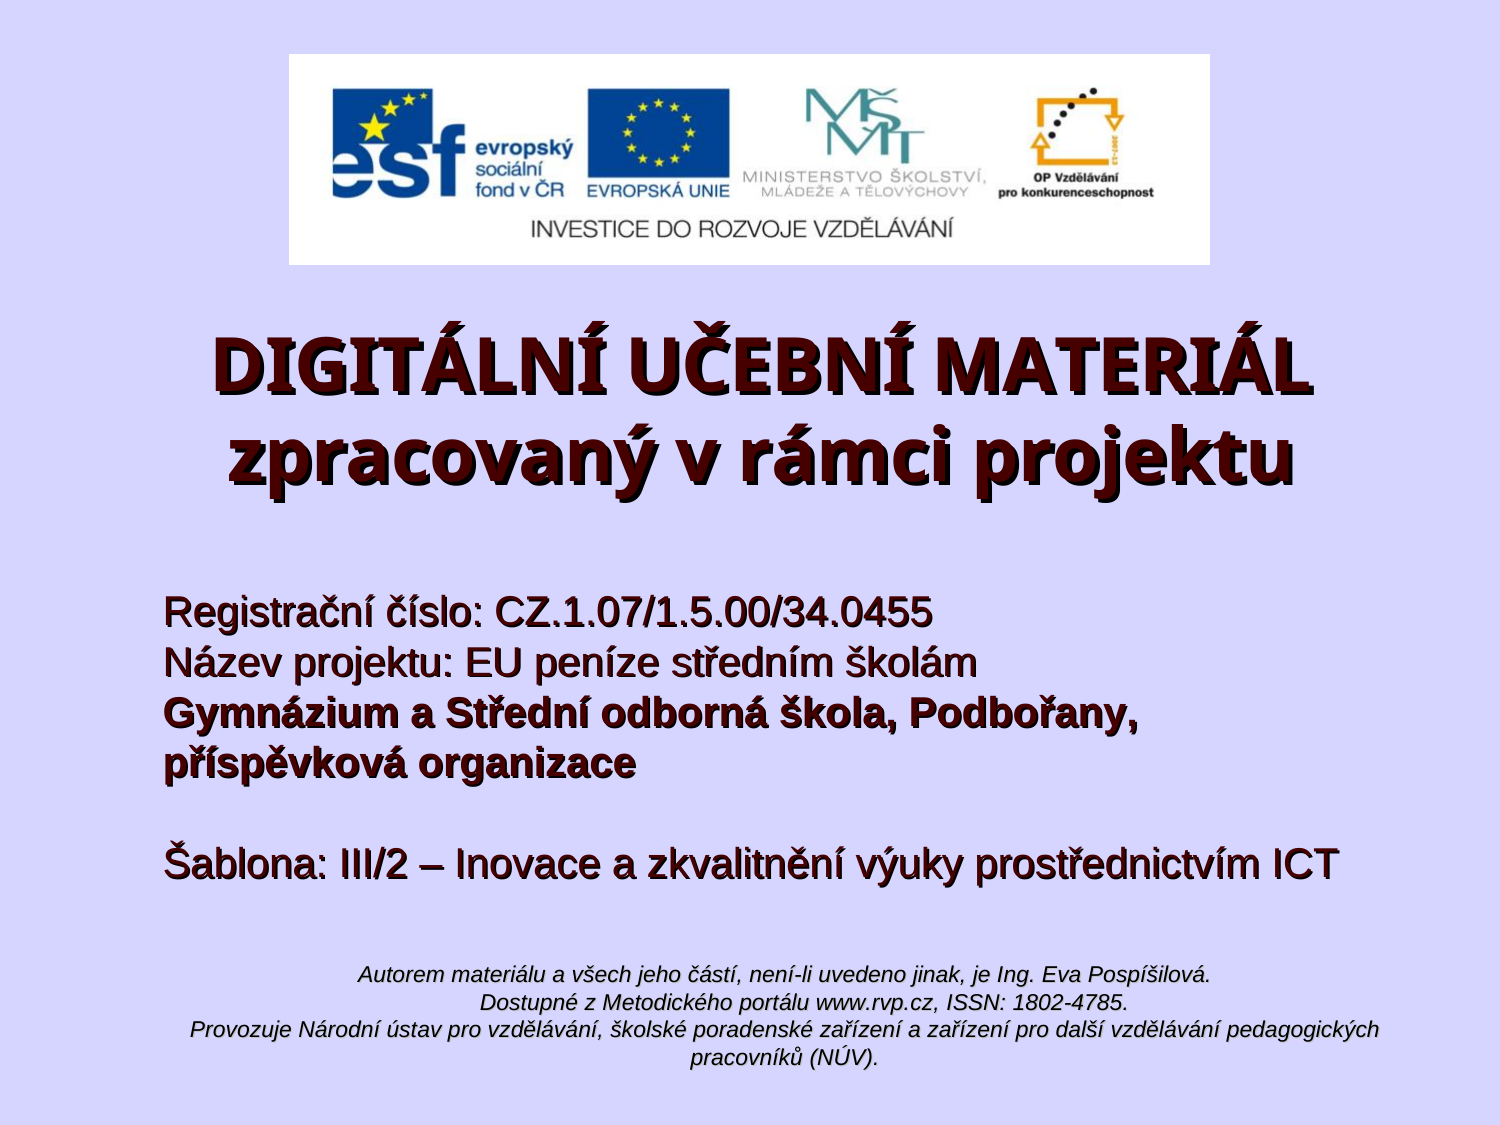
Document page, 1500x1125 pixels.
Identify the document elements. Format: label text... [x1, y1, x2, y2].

text_box Autorem materiálu a všech jeho částí, není-li uvedeno jinak, je Ing. Eva Pospíšilová. Dostupné z Metodického portálu www.rvp.cz, ISSN: 1802-4785. Provozuje Národní ústav pro vzdělávání, školské poradenské zařízení a zařízení pro další vzdělávání pedagogických pracovníků (NÚV). [147, 952, 1424, 1103]
title DIGITÁLNÍ UČEBNÍ MATERIÁL zpracovaný v rámci projektu [100, 290, 1424, 504]
text_box Registrační číslo: CZ.1.07/1.5.00/34.0455 Název projektu: EU peníze středním školám Gymnázium a Střední odborná škola, Podbořany, příspěvková organizace Šablona: III/2 – Inovace a zkvalitnění výuky prostřednictvím ICT [147, 586, 1376, 934]
picture [289, 54, 1210, 265]
